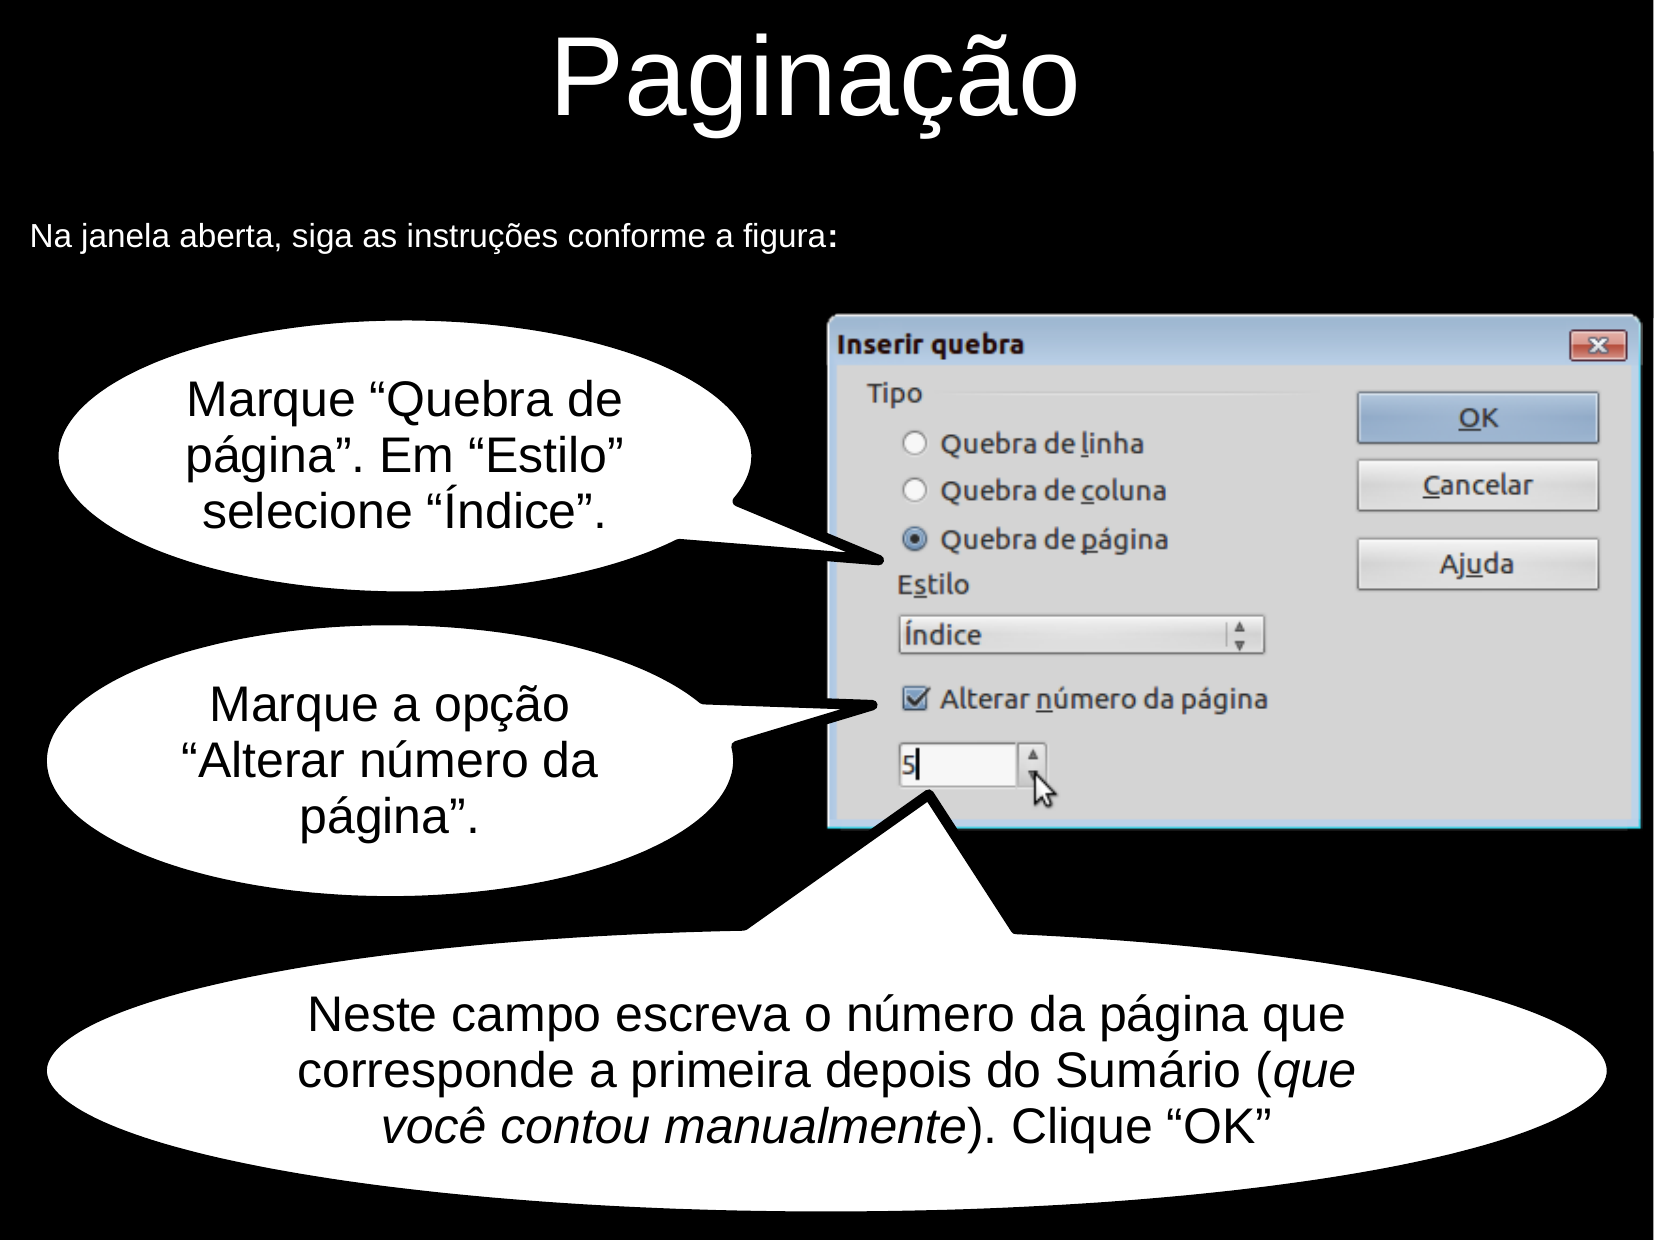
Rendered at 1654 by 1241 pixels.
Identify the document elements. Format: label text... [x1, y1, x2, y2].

picture [826, 313, 1643, 831]
text_box Marque a opção “Alterar número da página”. [41, 620, 873, 902]
text_box Neste campo escreva o número da página que corresponde a primeira depois do Sumário (que você contou manualmente). Clique “OK” [41, 794, 1612, 1217]
text_box Na janela aberta, siga as instruções conforme a figura: [0, 151, 1654, 319]
text_box Marque “Quebra de página”. Em “Estilo” selecione “Índice”. [53, 315, 879, 597]
title Paginação [70, 0, 1559, 151]
